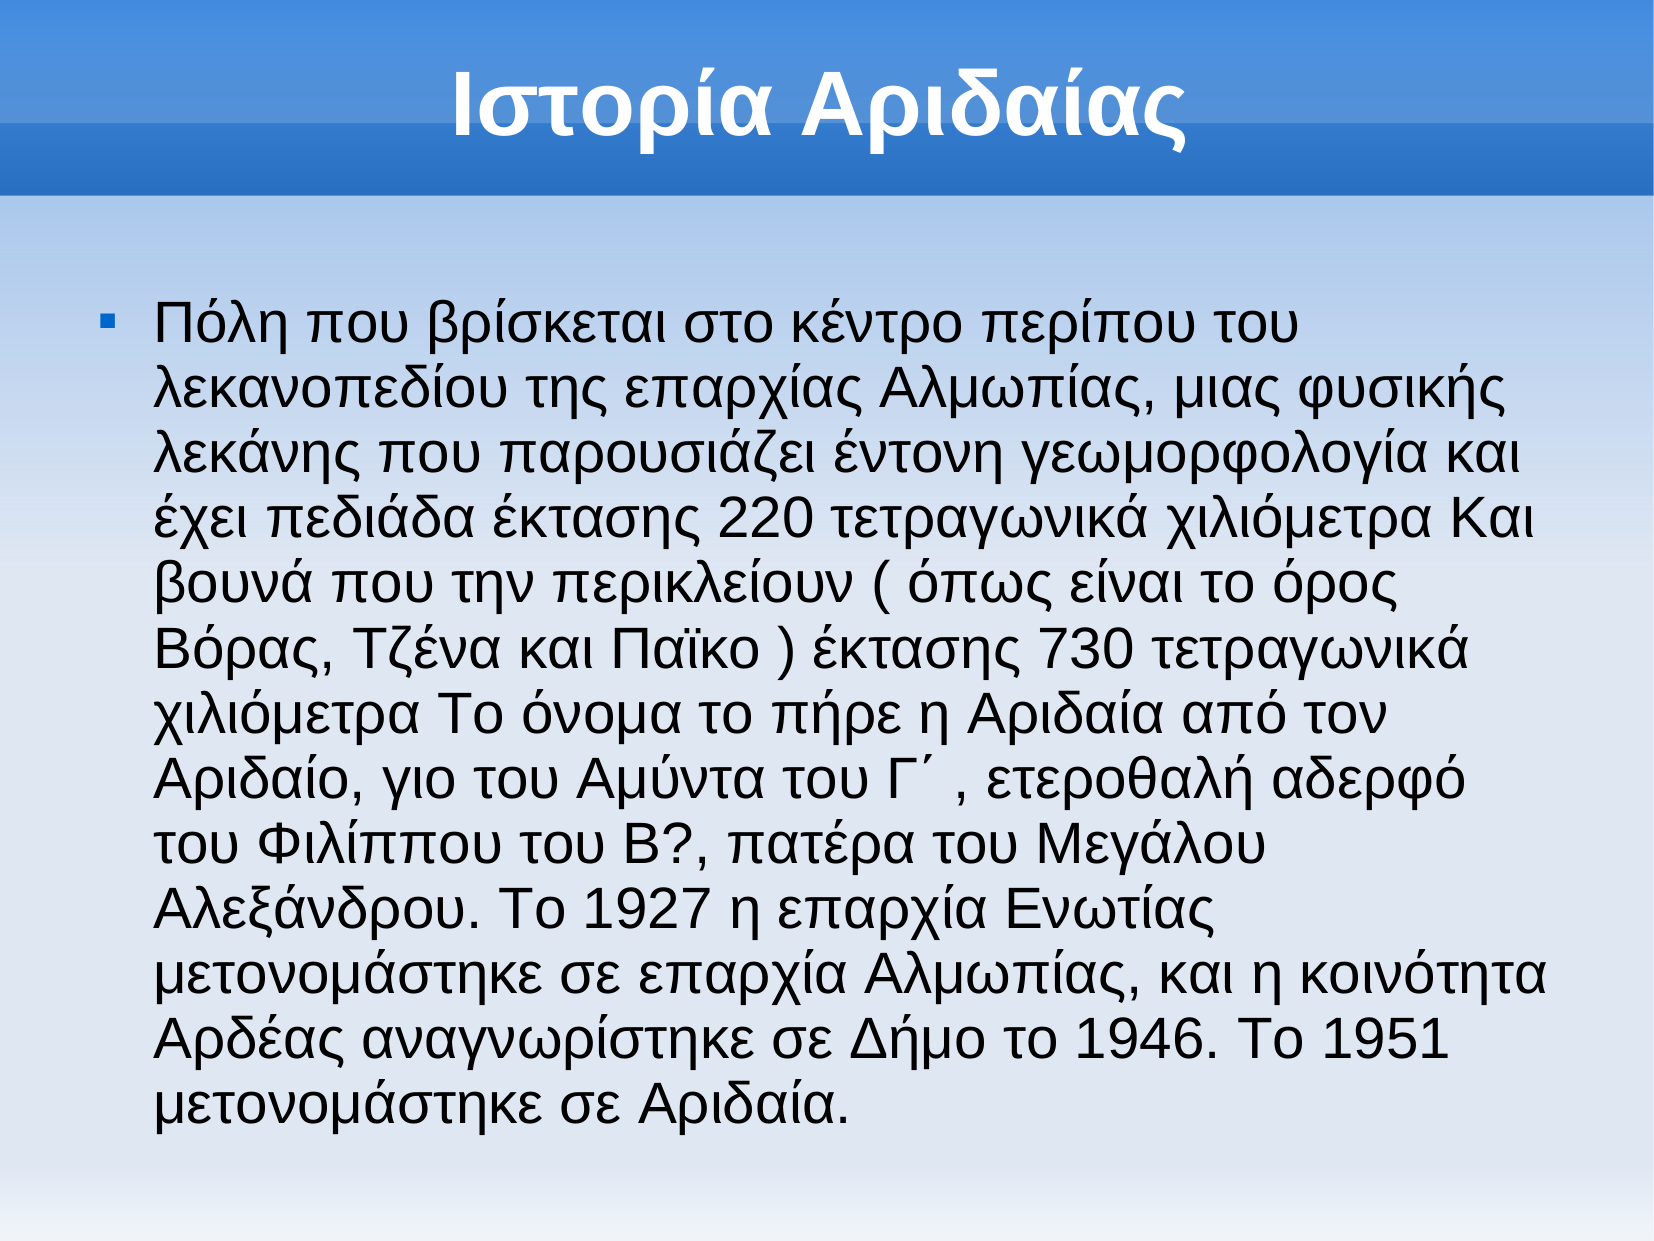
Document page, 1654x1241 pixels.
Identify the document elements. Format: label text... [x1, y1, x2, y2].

picture [0, 0, 1654, 1241]
title Ιστορία Αριδαίας [76, 0, 1565, 208]
list Πόλη που βρίσκεται στο κέντρο περίπου του λεκανοπεδίου της επαρχίας Αλμωπίας, μιας φυσικής λεκάνης που παρουσιάζει έντονη γεωμορφολογία και έχει πεδιάδα έκτασης 220 τετραγωνικά χιλιόμετρα Και βουνά που την περικλείουν ( όπως είναι το όρος Βόρας, Τζένα και Παϊκο ) έκτασης 730 τετραγωνικά χιλιόμετρα Το όνομα το πήρε η Αριδαία από τον Αριδαίο, γιο του Αμύντα του Γ΄ , ετεροθαλή αδερφό του Φιλίππου του Β?, πατέρα του Μεγάλου Αλεξάνδρου. Το 1927 η επαρχία Ενωτίας μετονομάστηκε σε επαρχία Αλμωπίας, και η κοινότητα Αρδέας αναγνωρίστηκε σε Δήμο το 1946. Το 1951 μετονομάστηκε σε Αριδαία. [82, 290, 1571, 1136]
